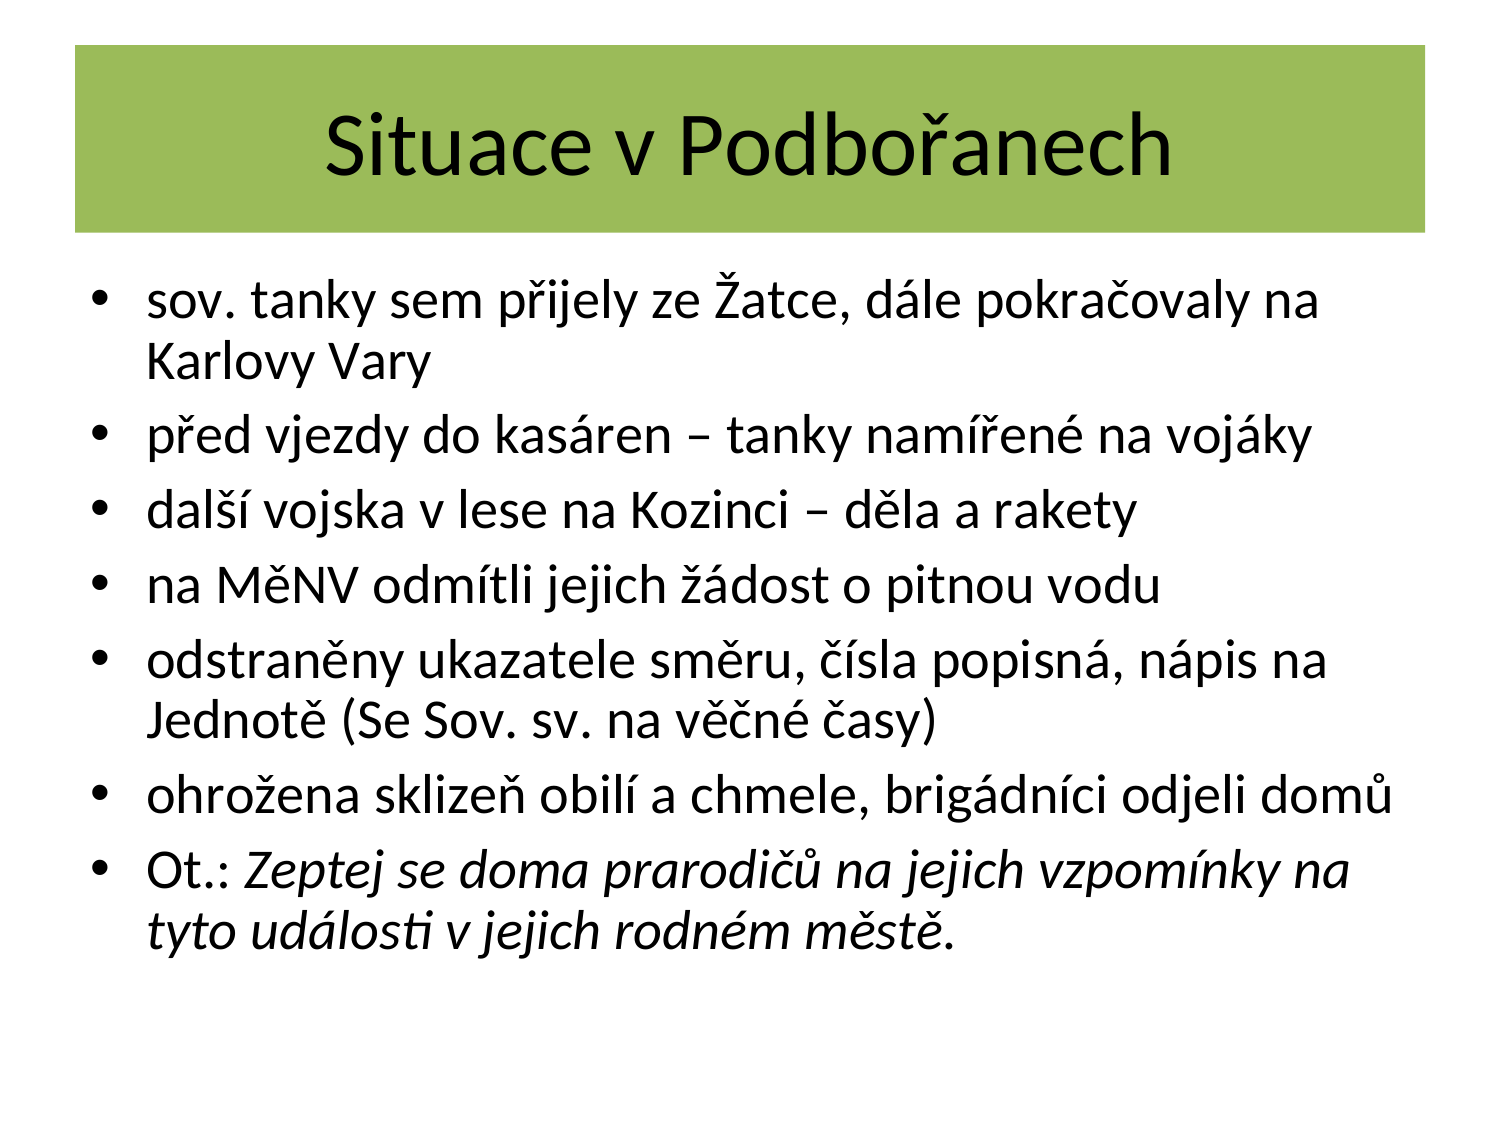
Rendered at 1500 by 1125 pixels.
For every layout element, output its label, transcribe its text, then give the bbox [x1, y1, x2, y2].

list sov. tanky sem přijely ze Žatce, dále pokračovaly na Karlovy Vary před vjezdy do kasáren – tanky namířené na vojáky další vojska v lese na Kozinci – děla a rakety na MěNV odmítli jejich žádost o pitnou vodu odstraněny ukazatele směru, čísla popisná, nápis na Jednotě (Se Sov. sv. na věčné časy) ohrožena sklizeň obilí a chmele, brigádníci odjeli domů Ot.: Zeptej se doma prarodičů na jejich vzpomínky na tyto události v jejich rodném městě. [75, 262, 1426, 1006]
title Situace v Podbořanech [75, 45, 1426, 233]
